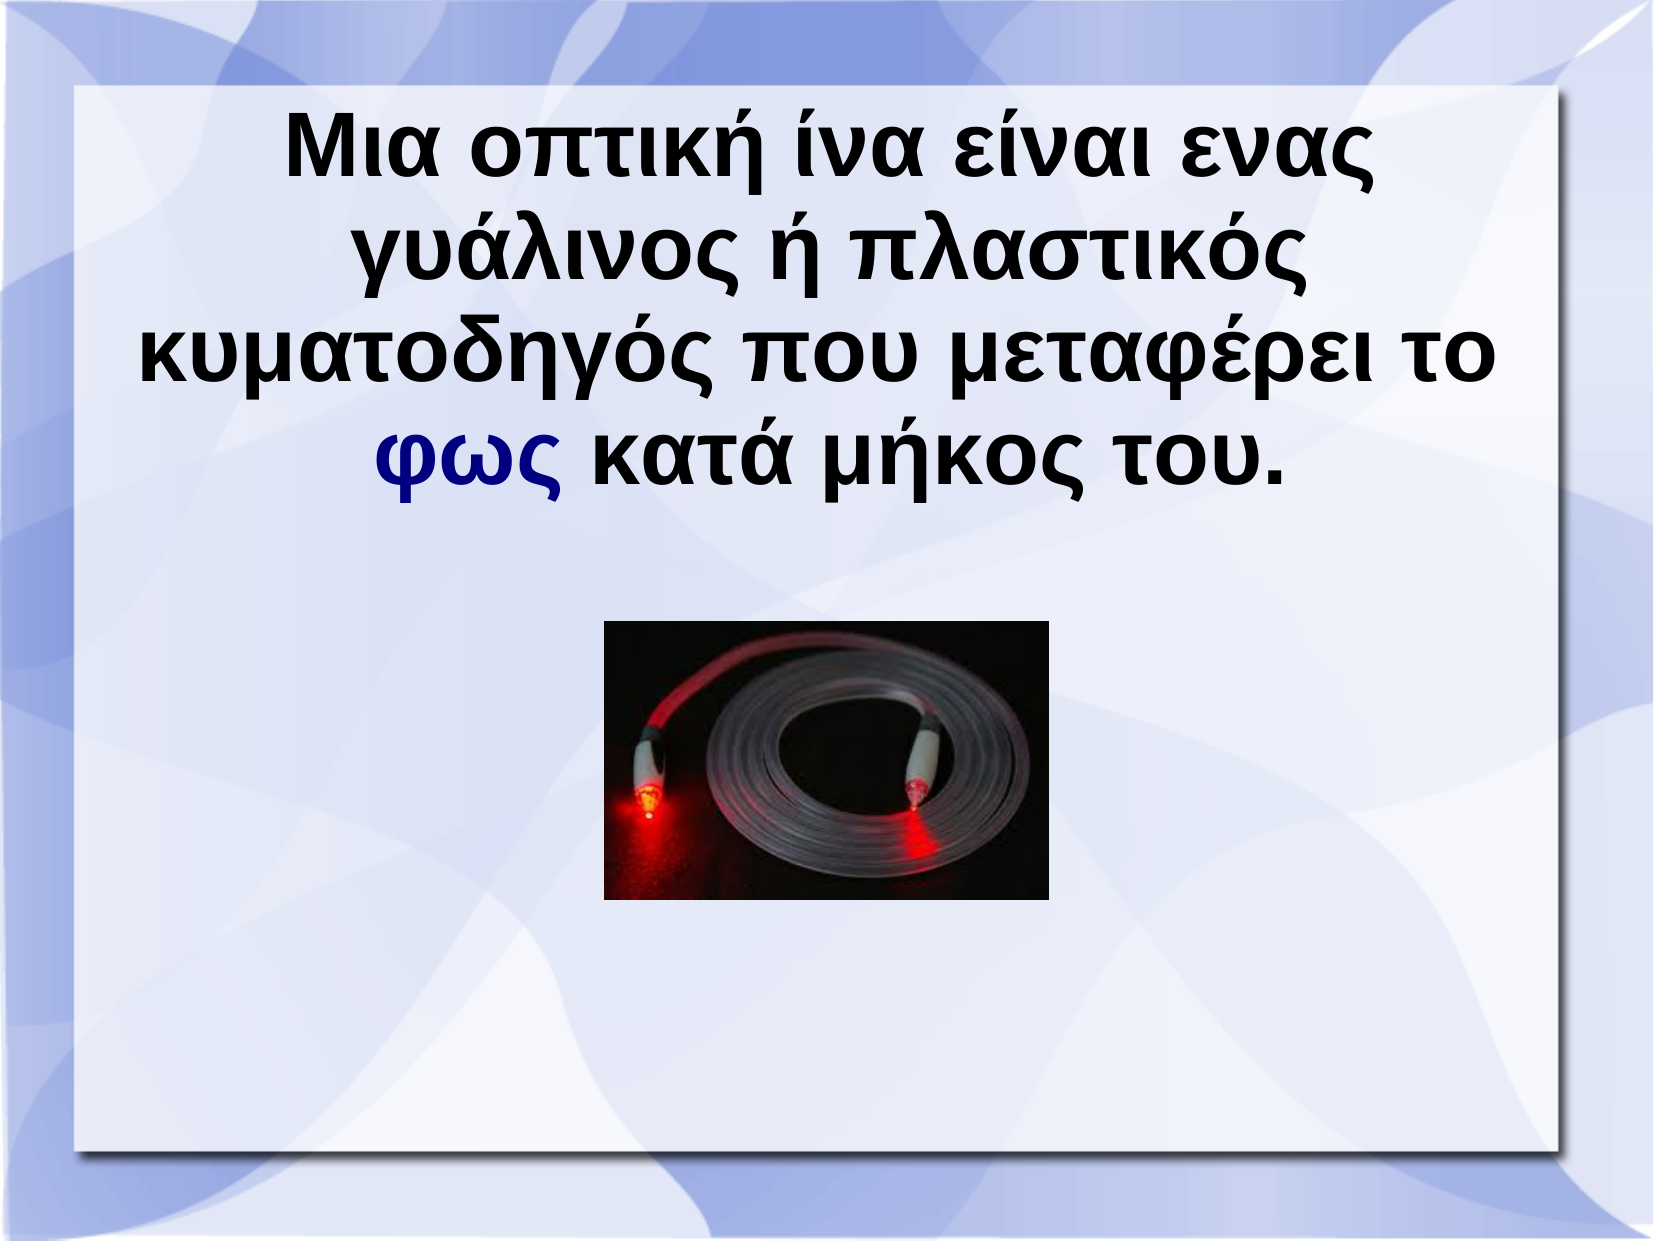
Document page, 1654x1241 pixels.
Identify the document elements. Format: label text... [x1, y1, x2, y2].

picture [0, 0, 1654, 1241]
title Μια οπτική ίνα είναι ενας γυάλινος ή πλαστικός κυματοδηγός που μεταφέρει το φως κατά μήκος του. [87, 93, 1576, 504]
